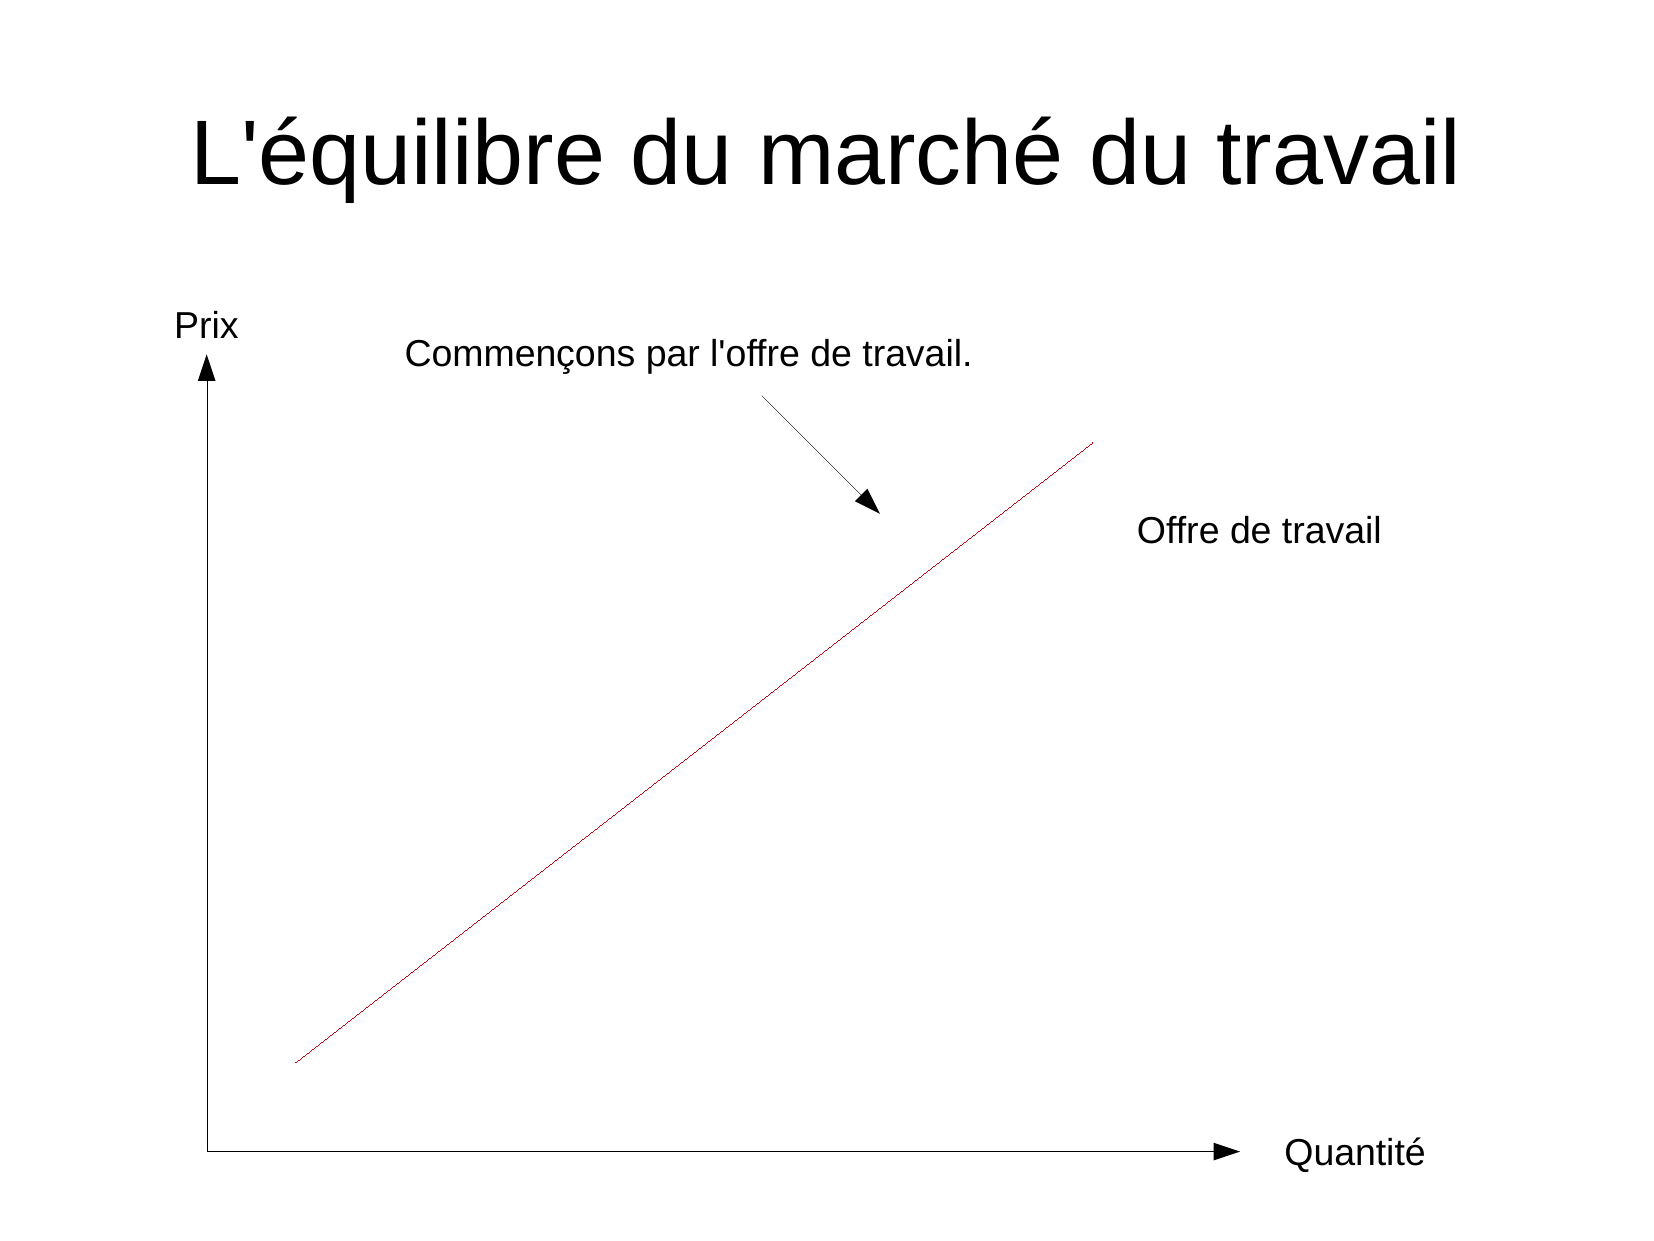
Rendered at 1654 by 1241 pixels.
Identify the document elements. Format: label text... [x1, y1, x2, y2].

text_box Commençons par l'offre de travail. [389, 324, 989, 382]
text_box Offre de travail [1122, 501, 1397, 559]
text_box Prix [159, 297, 254, 355]
text_box Quantité [1269, 1124, 1442, 1182]
title L'équilibre du marché du travail [82, 49, 1571, 257]
